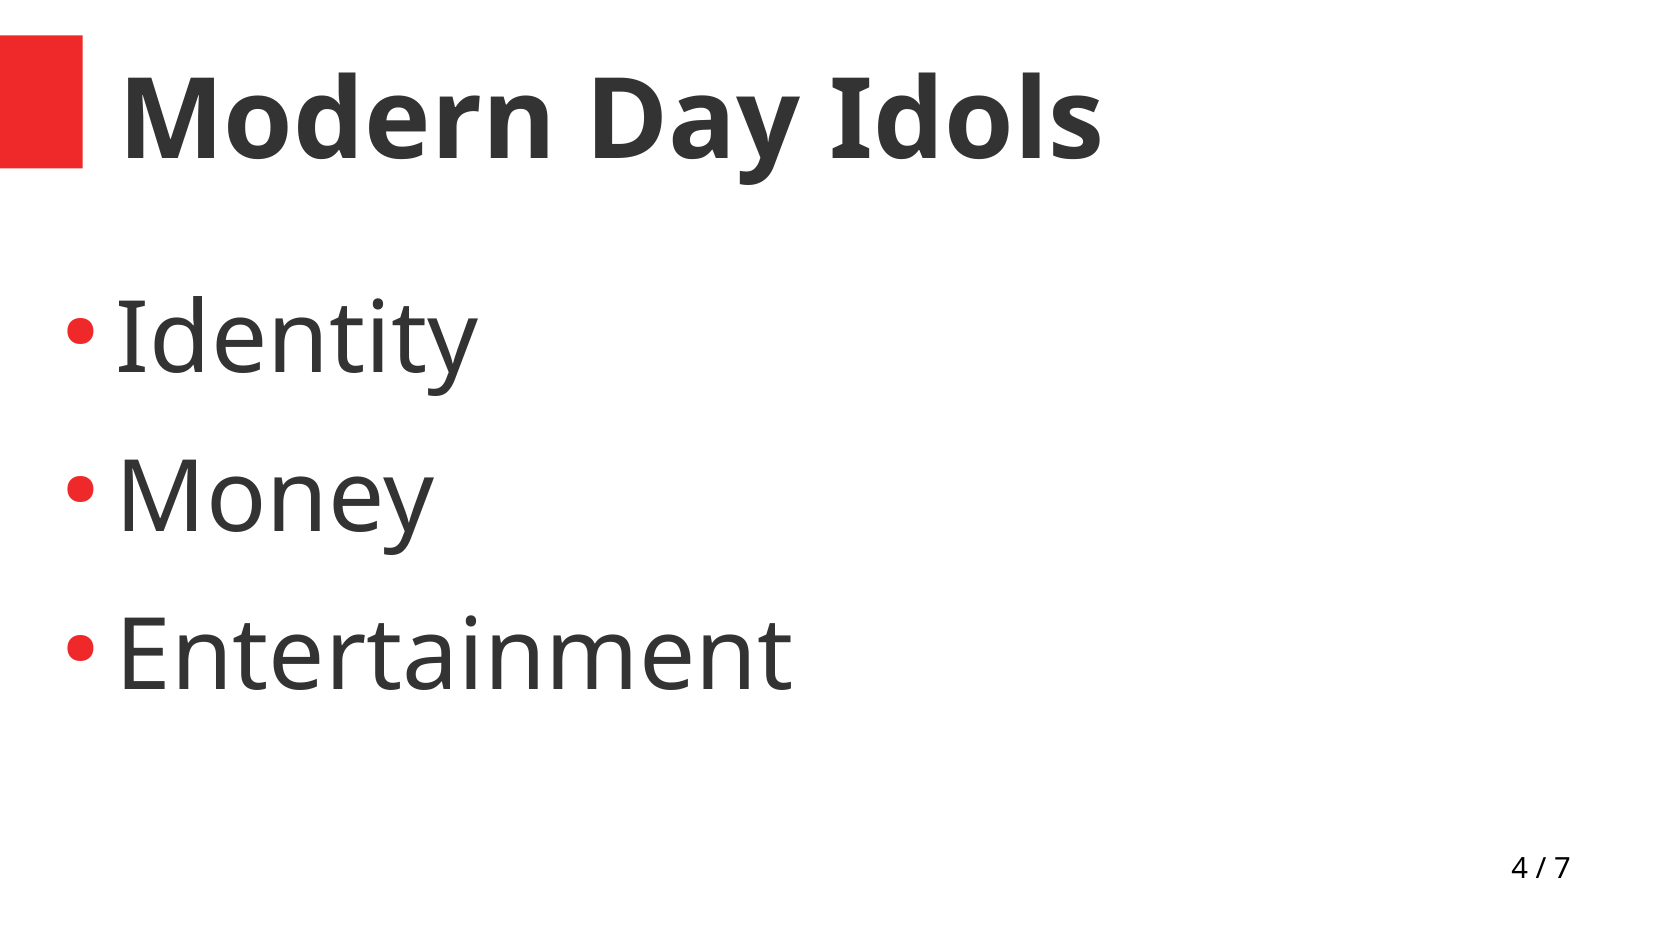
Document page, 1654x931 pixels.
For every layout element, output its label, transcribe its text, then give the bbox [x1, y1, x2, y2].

list Identity Money Entertainment [45, 265, 1606, 844]
title Modern Day Idols [118, 37, 1571, 193]
